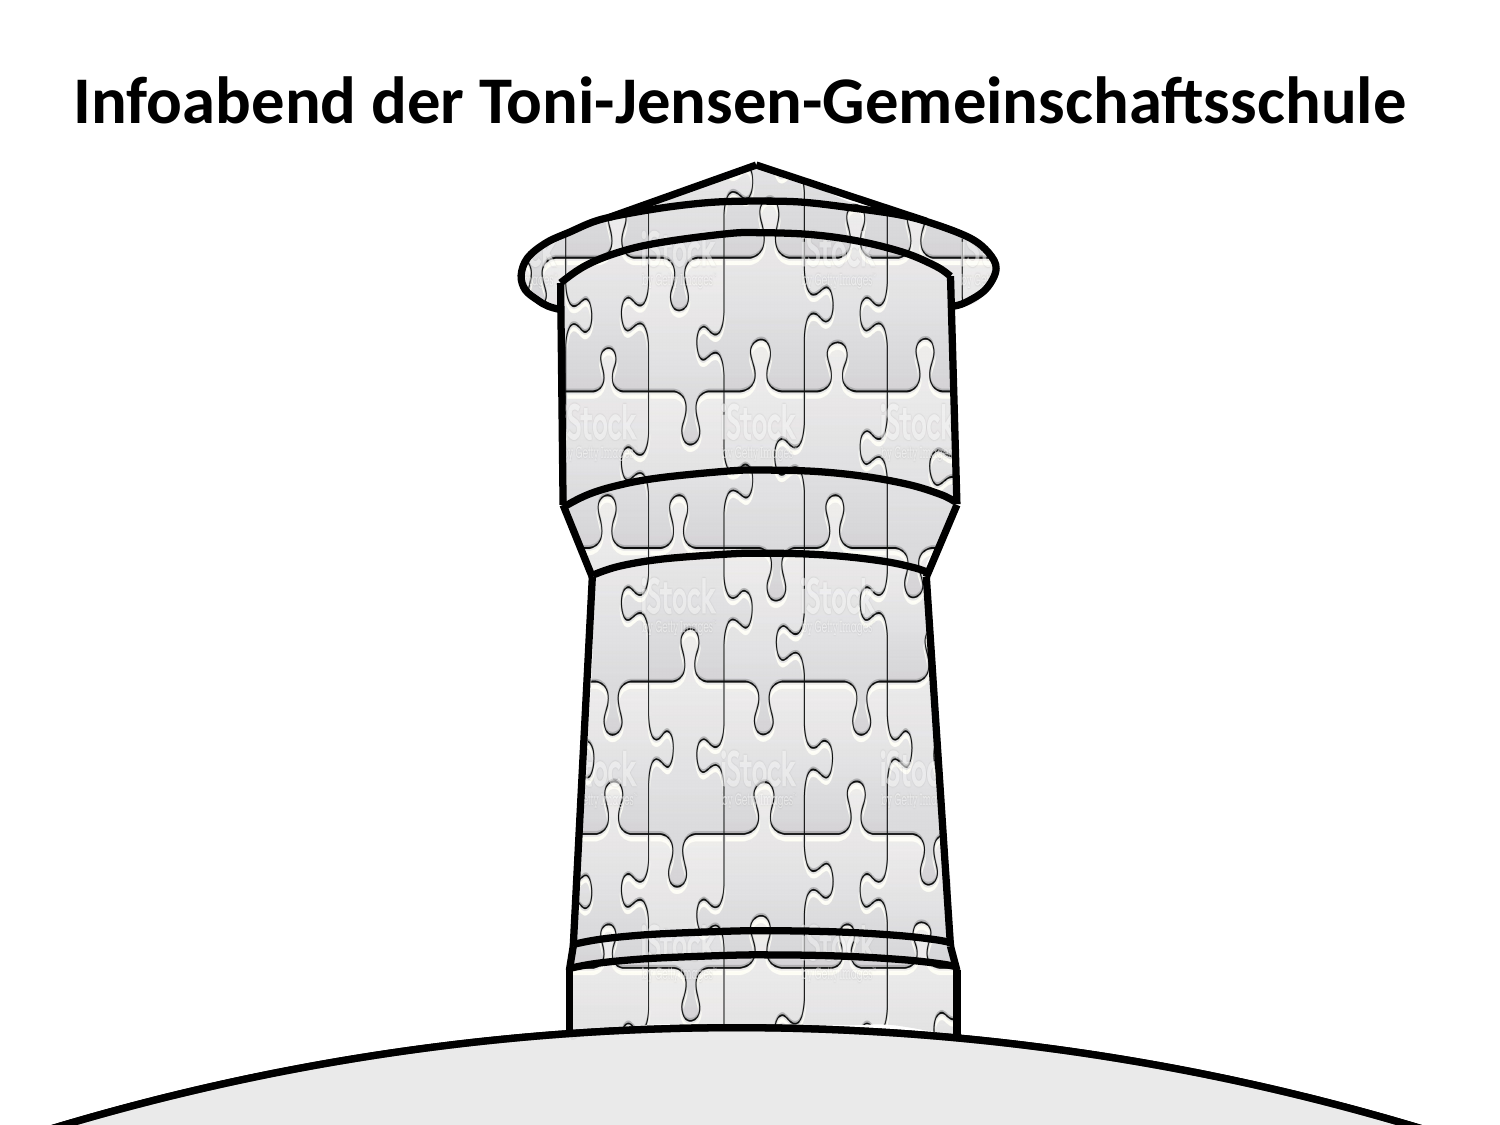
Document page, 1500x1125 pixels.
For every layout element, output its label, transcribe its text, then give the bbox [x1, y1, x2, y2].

text_box [64, 959, 1410, 1125]
text_box [565, 237, 953, 500]
text_box [578, 557, 946, 939]
text_box [570, 474, 952, 570]
text_box Infoabend der Toni-Jensen-Gemeinschaftsschule [0, 49, 1500, 144]
text_box [664, 170, 857, 204]
text_box [525, 205, 992, 304]
text_box [575, 935, 950, 963]
